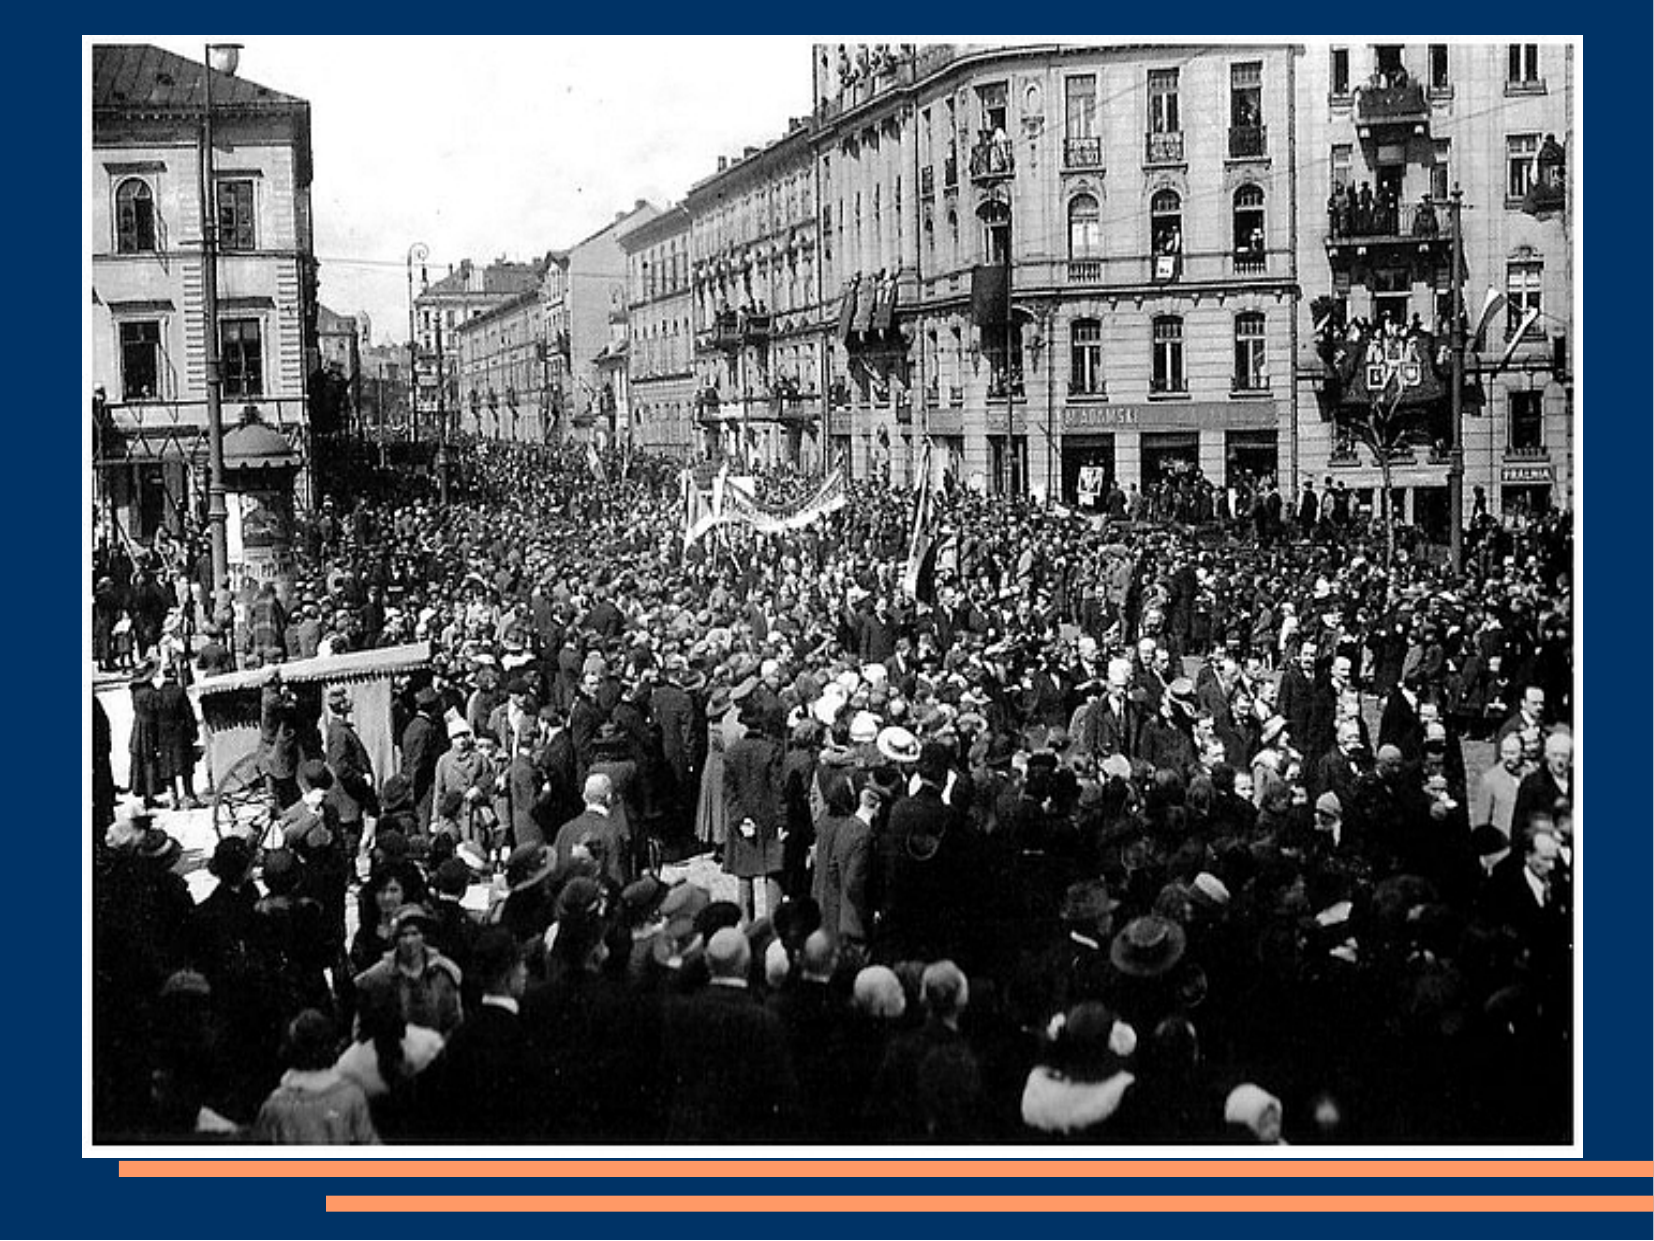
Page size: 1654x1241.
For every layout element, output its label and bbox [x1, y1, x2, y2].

picture [82, 35, 1583, 1158]
